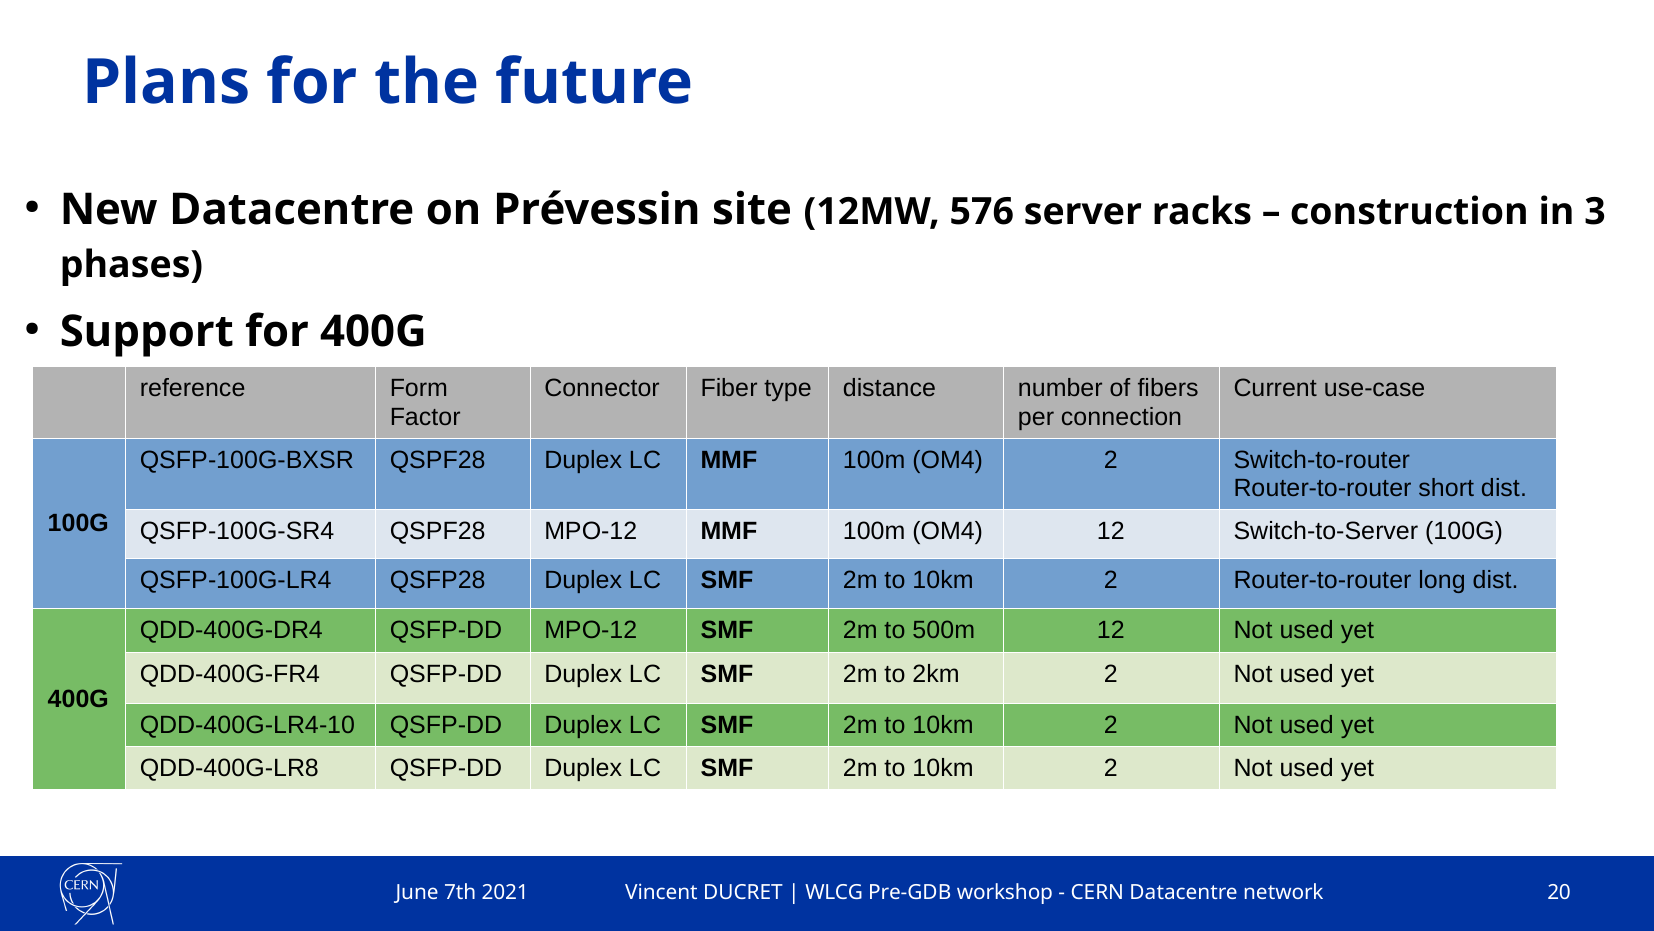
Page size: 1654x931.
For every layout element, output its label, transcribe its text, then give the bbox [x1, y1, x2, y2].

picture [56, 859, 127, 928]
table_cell QSFP-DD [376, 653, 530, 703]
table_cell 100G [33, 439, 125, 608]
table_cell QSFP28 [376, 559, 530, 608]
table_cell 12 [1004, 609, 1219, 652]
table_cell 12 [1004, 510, 1219, 558]
table_cell 2 [1004, 704, 1219, 746]
table_cell SMF [687, 747, 828, 789]
table_cell Duplex LC [531, 439, 686, 509]
table_cell 2m to 2km [829, 653, 1003, 703]
table_cell 2 [1004, 439, 1219, 509]
table_header Fiber type [687, 367, 828, 438]
table_cell Router-to-router long dist. [1220, 559, 1556, 608]
table_cell Not used yet [1220, 704, 1556, 746]
table_header Connector [531, 367, 686, 438]
table_cell QSFP-100G-BXSR [126, 439, 375, 509]
table_cell QDD-400G-FR4 [126, 653, 375, 703]
table_cell 2 [1004, 653, 1219, 703]
table_cell MMF [687, 510, 828, 558]
table_header Current use-case [1220, 367, 1556, 438]
table_cell 2m to 500m [829, 609, 1003, 652]
table_cell Not used yet [1220, 653, 1556, 703]
list New Datacentre on Prévessin site (12MW, 576 server racks – construction in 3 phases) Support for 400G which standard will be the correct one? [24, 177, 1654, 795]
table_cell QSFP-100G-LR4 [126, 559, 375, 608]
table_cell 400G [33, 609, 125, 789]
table_cell 2 [1004, 559, 1219, 608]
table_cell Duplex LC [531, 653, 686, 703]
table_cell QSFP-DD [376, 747, 530, 789]
table_cell 2 [1004, 747, 1219, 789]
table_header distance [829, 367, 1003, 438]
table_cell SMF [687, 704, 828, 746]
table_header reference [126, 367, 375, 438]
table_cell Not used yet [1220, 747, 1556, 789]
table_header number of fibers per connection [1004, 367, 1219, 438]
table_cell MPO-12 [531, 510, 686, 558]
table_cell 2m to 10km [829, 559, 1003, 608]
table_cell 100m (OM4) [829, 439, 1003, 509]
table_cell QDD-400G-LR4-10 [126, 704, 375, 746]
table_cell Duplex LC [531, 747, 686, 789]
table_cell QSFP-DD [376, 609, 530, 652]
table_cell SMF [687, 653, 828, 703]
table_cell 2m to 10km [829, 747, 1003, 789]
table_cell Switch-to-Server (100G) [1220, 510, 1556, 558]
table_cell Switch-to-router Router-to-router short dist. [1220, 439, 1556, 509]
table_cell 2m to 10km [829, 704, 1003, 746]
title Plans for the future [82, 37, 1571, 177]
table_cell MMF [687, 439, 828, 509]
table_cell 100m (OM4) [829, 510, 1003, 558]
table_header [33, 367, 125, 438]
table_cell QSPF28 [376, 439, 530, 509]
table_cell QSFP-DD [376, 704, 530, 746]
table_cell Duplex LC [531, 559, 686, 608]
table_cell Duplex LC [531, 704, 686, 746]
table_cell SMF [687, 559, 828, 608]
table_cell Not used yet [1220, 609, 1556, 652]
table_cell QDD-400G-LR8 [126, 747, 375, 789]
table_header Form Factor [376, 367, 530, 438]
table_cell MPO-12 [531, 609, 686, 652]
table_cell QSFP-100G-SR4 [126, 510, 375, 558]
table_cell QDD-400G-DR4 [126, 609, 375, 652]
table_cell QSPF28 [376, 510, 530, 558]
table_cell SMF [687, 609, 828, 652]
